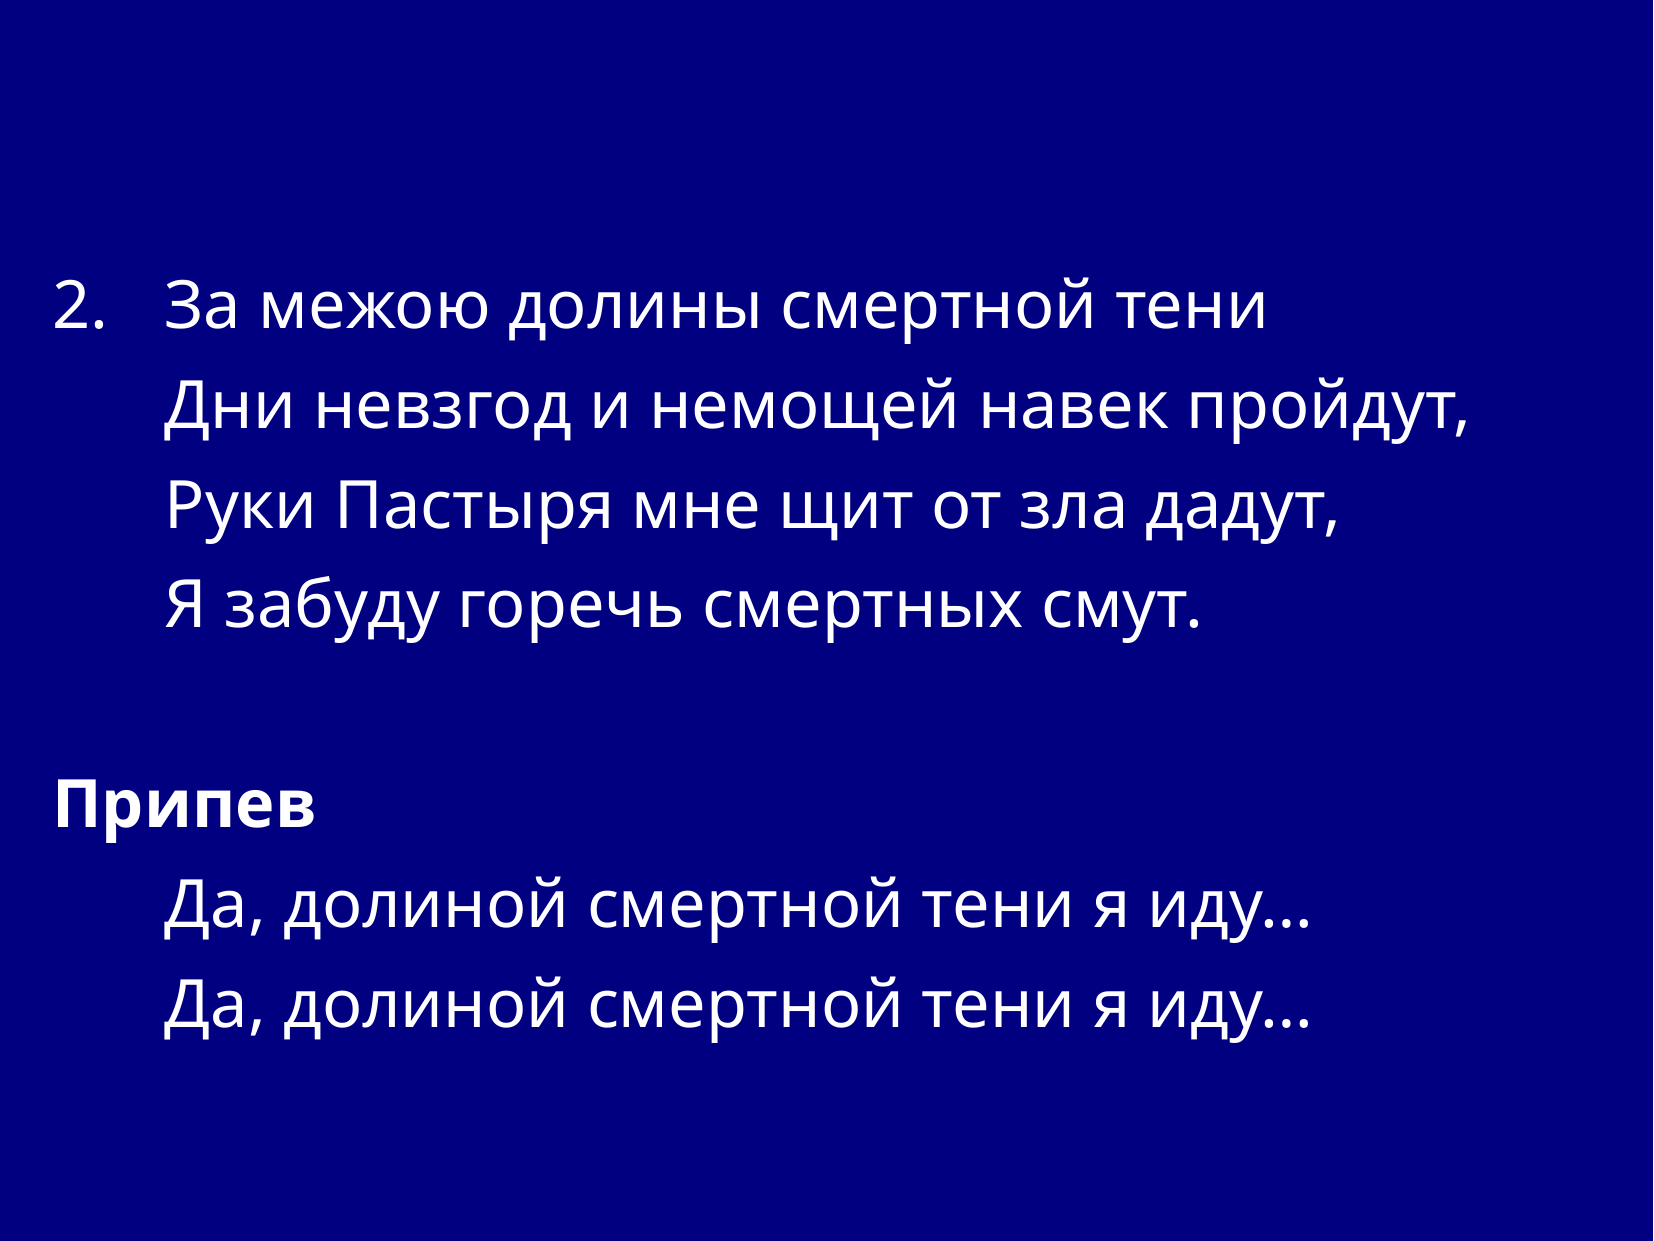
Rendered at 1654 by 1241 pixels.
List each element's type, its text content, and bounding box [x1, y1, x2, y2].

text_box 2. За межою долины смертной тени Дни невзгод и немощей навек пройдут, Руки Пастыря мне щит от зла дадут, Я забуду горечь смертных смут. Припев Да, долиной смертной тени я иду… Да, долиной смертной тени я иду… [37, 150, 1653, 1163]
